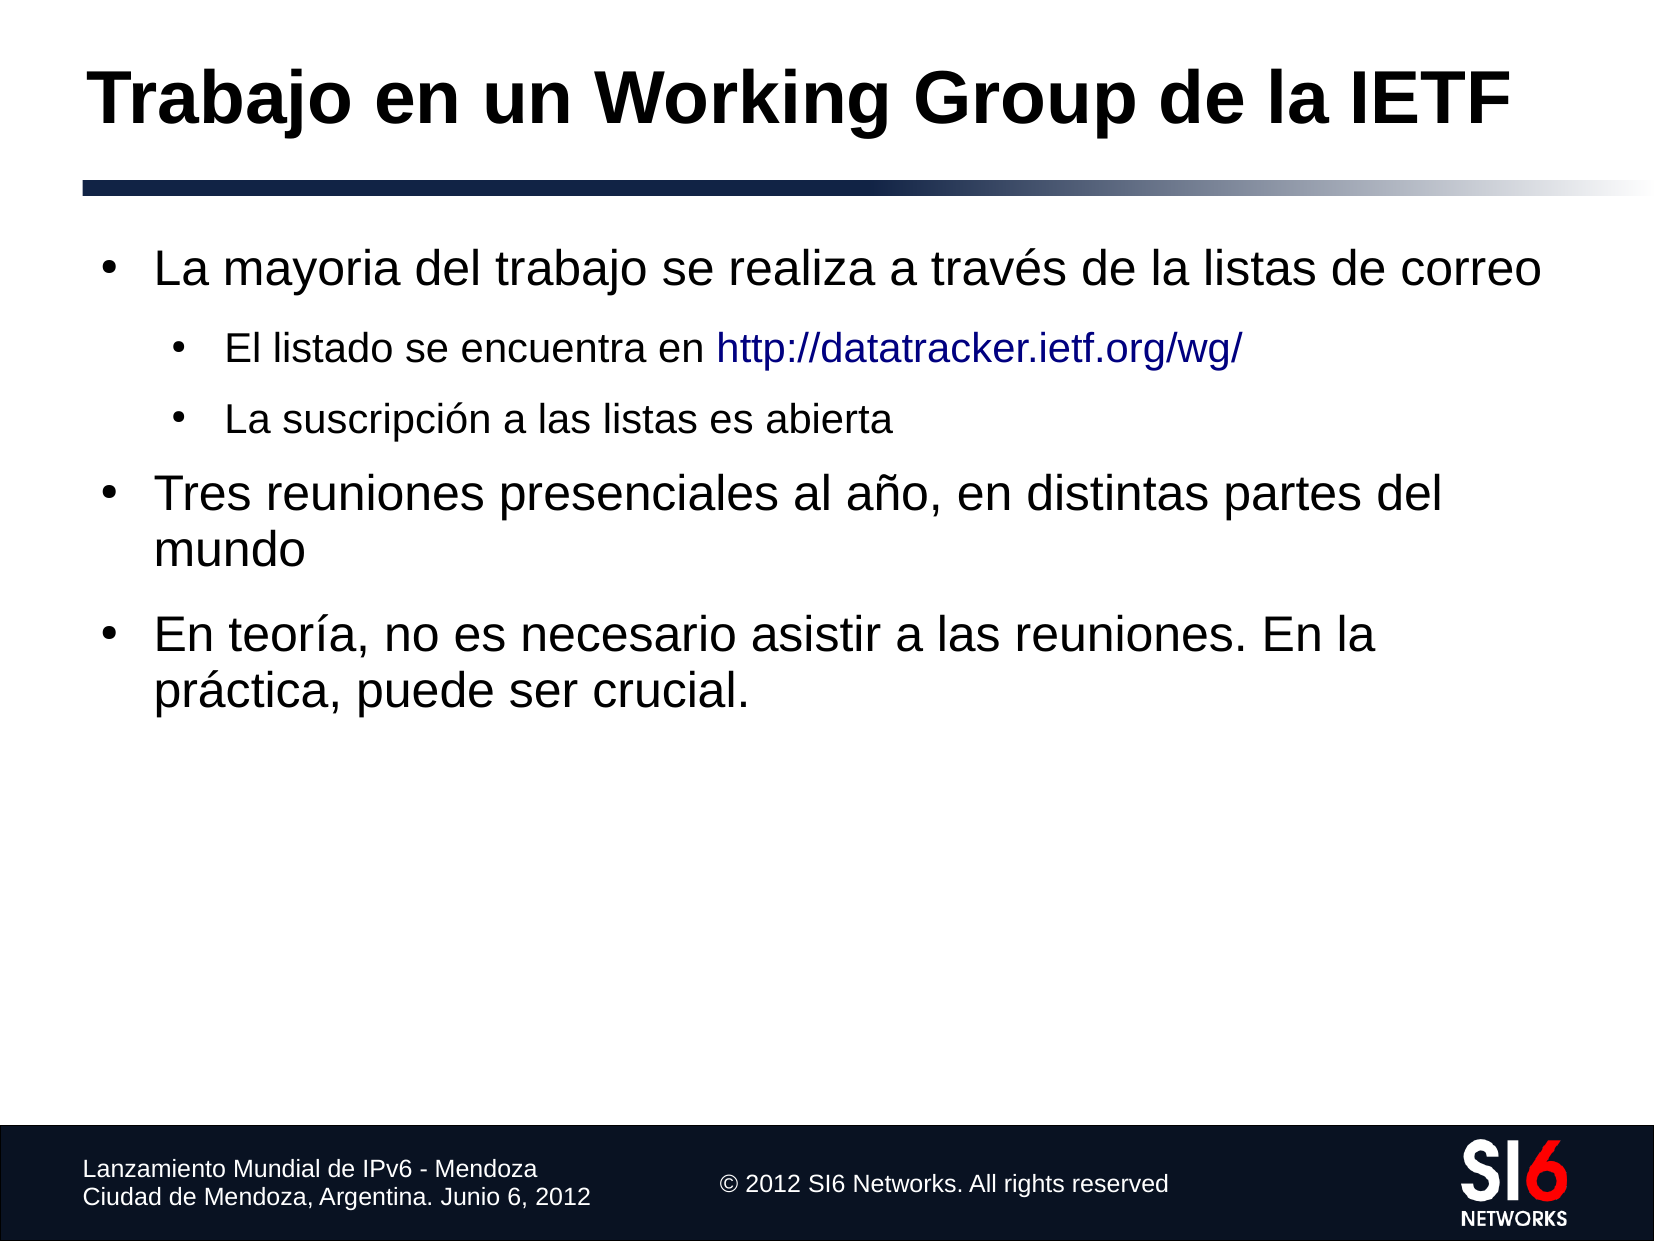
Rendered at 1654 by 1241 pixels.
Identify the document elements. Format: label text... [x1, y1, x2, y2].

picture [1461, 1139, 1567, 1226]
list La mayoria del trabajo se realiza a través de la listas de correo El listado se encuentra en http://datatracker.ietf.org/wg/ La suscripción a las listas es abierta Tres reuniones presenciales al año, en distintas partes del mundo En teoría, no es necesario asistir a las reuniones. En la práctica, puede ser crucial. [82, 240, 1571, 1059]
title Trabajo en un Working Group de la IETF [86, 30, 1576, 166]
